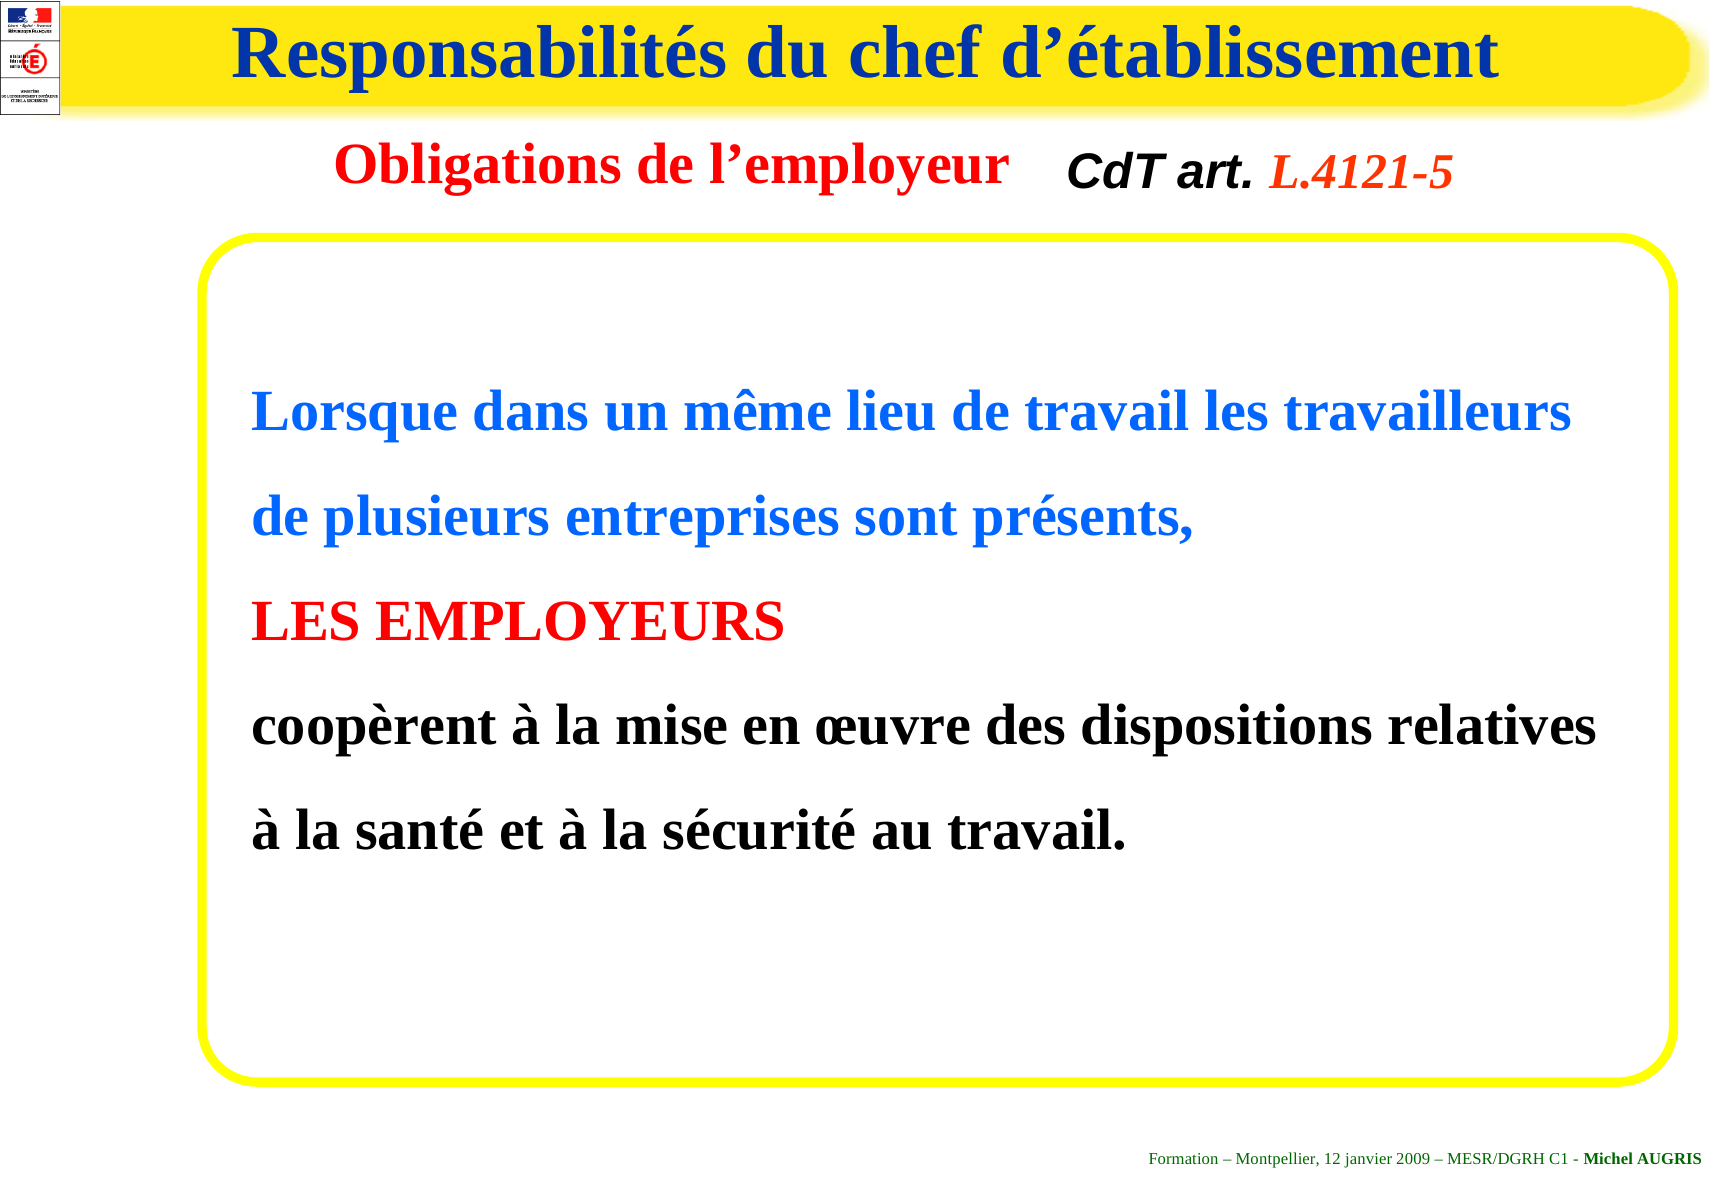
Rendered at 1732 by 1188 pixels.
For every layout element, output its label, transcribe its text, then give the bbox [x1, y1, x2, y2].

text_box Lorsque dans un même lieu de travail les travailleurs de plusieurs entreprises sont présents, LES EMPLOYEURS coopèrent à la mise en œuvre des dispositions relatives à la santé et à la sécurité au travail. [236, 329, 1648, 869]
text_box Obligations de l’employeur [318, 117, 1026, 202]
text_box Responsabilités du chef d’établissement [217, 0, 1516, 100]
picture [0, 0, 1710, 121]
text_box CdT art. L.4121-5 [1052, 130, 1470, 207]
